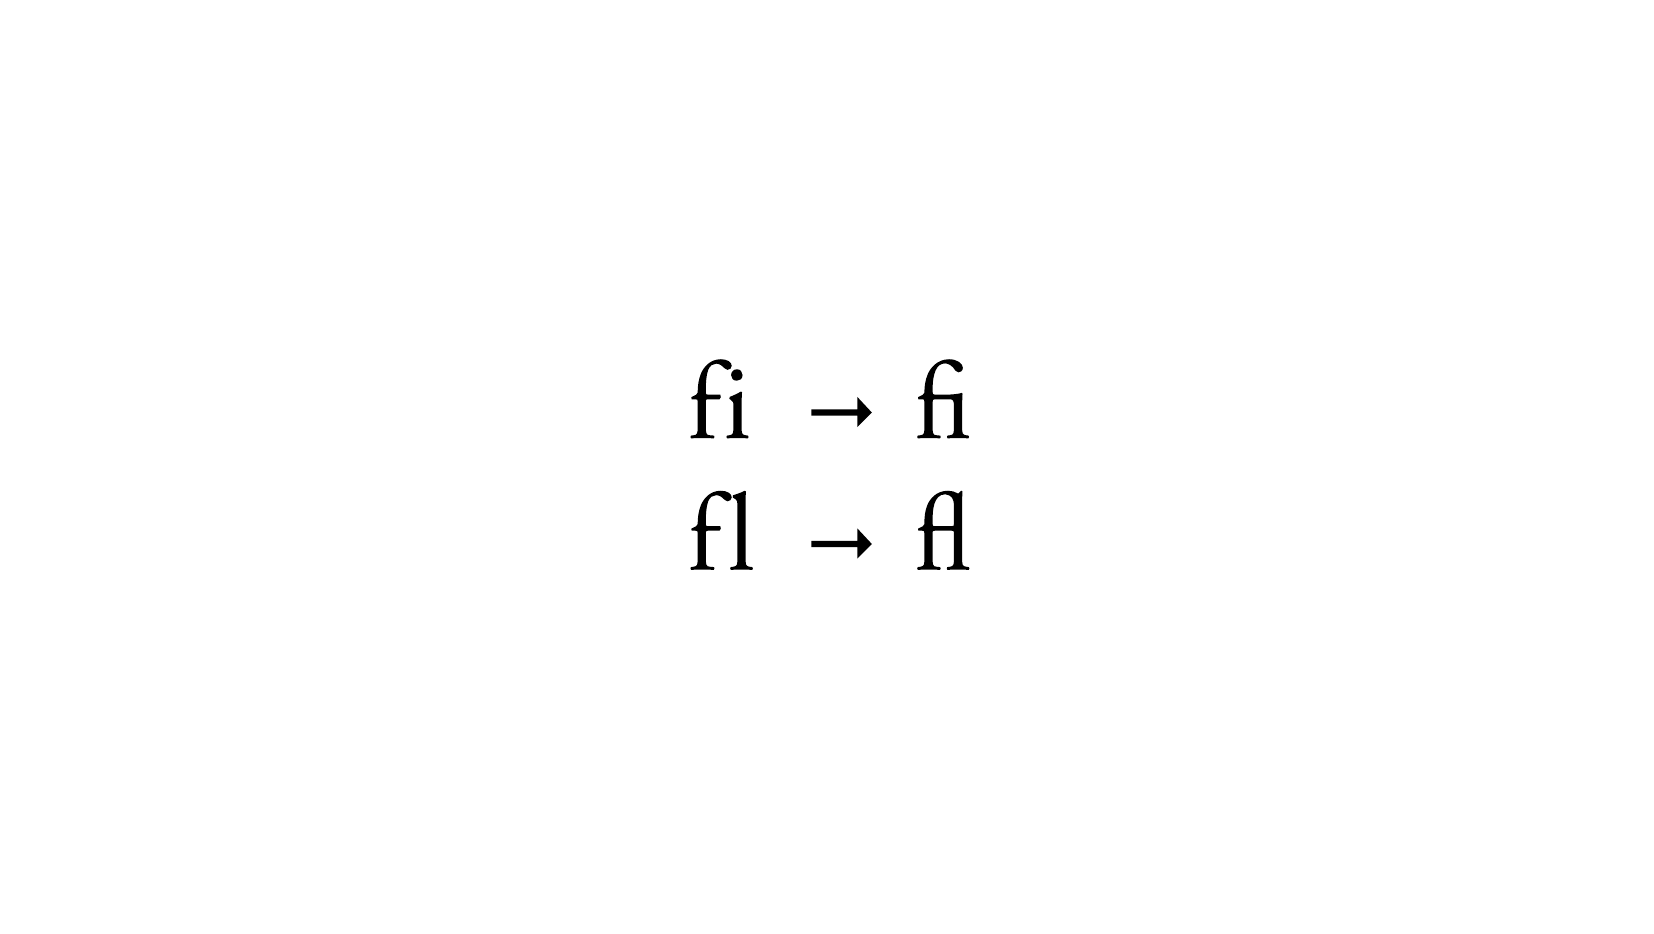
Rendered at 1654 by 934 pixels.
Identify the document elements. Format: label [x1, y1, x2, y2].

picture [673, 344, 985, 589]
